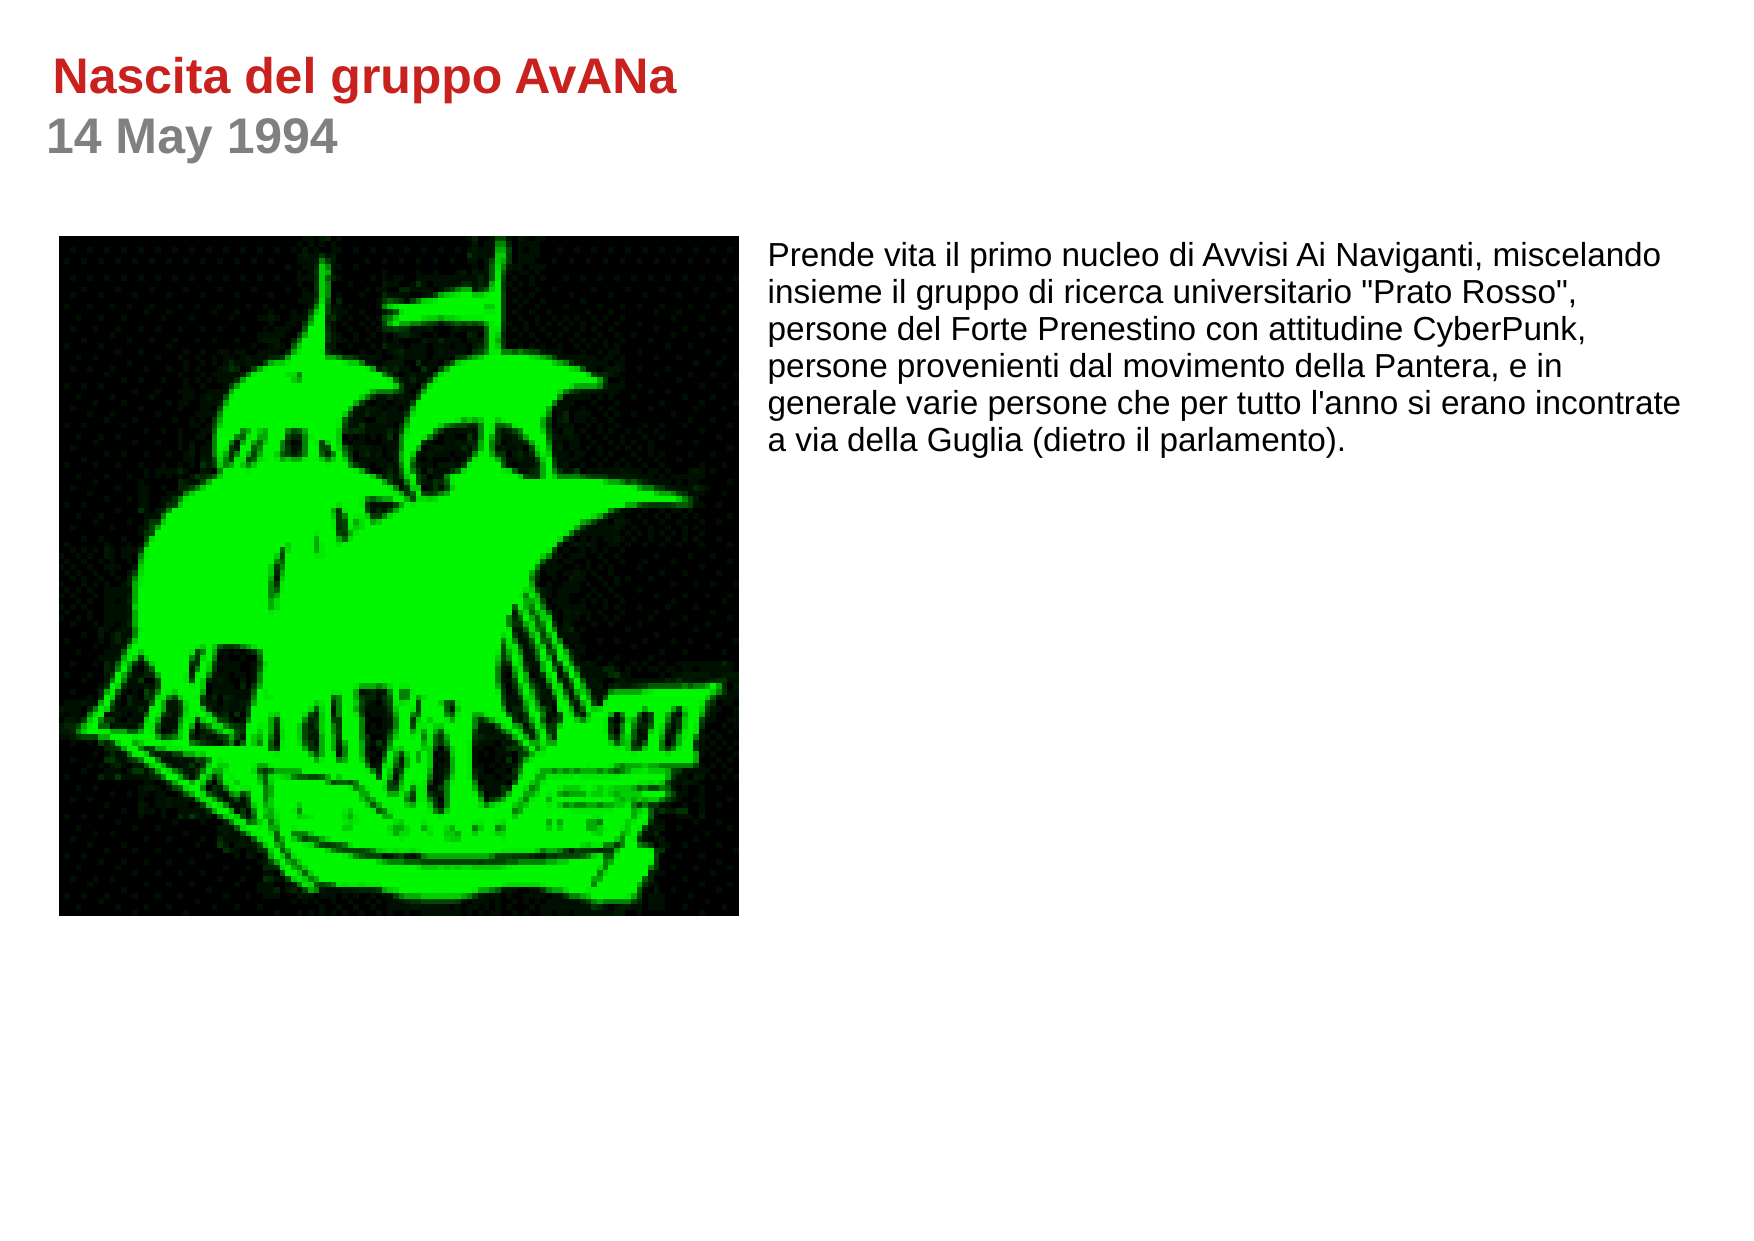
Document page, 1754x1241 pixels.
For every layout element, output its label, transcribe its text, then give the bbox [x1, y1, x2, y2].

subtitle Prende vita il primo nucleo di Avvisi Ai Naviganti, miscelando insieme il gruppo di ricerca universitario "Prato Rosso", persone del Forte Prenestino con attitudine CyberPunk, persone provenienti dal movimento della Pantera, e in generale varie persone che per tutto l'anno si erano incontrate a via della Guglia (dietro il parlamento). [767, 236, 1692, 1182]
picture [59, 236, 739, 916]
text_box 14 May 1994 [31, 101, 627, 178]
title Nascita del gruppo AvANa [52, 39, 1713, 114]
